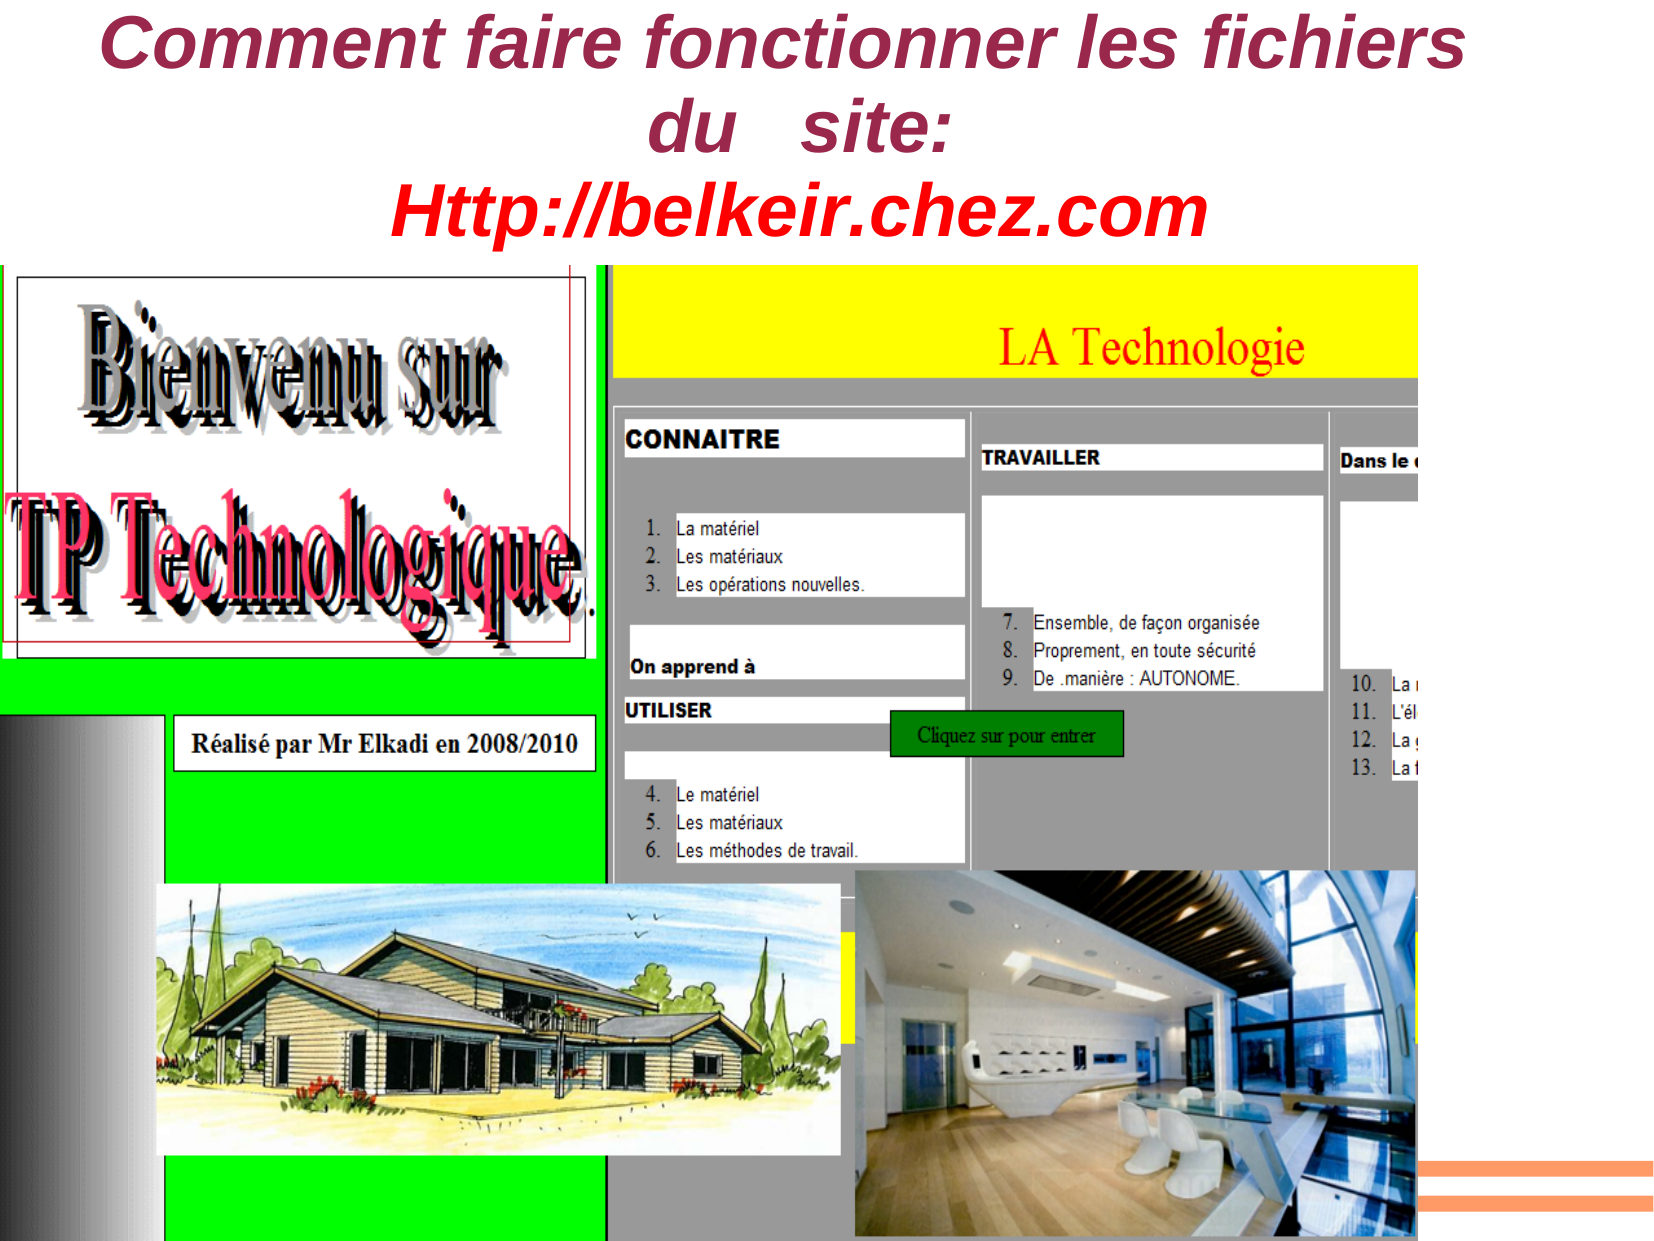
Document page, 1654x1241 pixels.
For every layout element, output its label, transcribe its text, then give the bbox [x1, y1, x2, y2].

title Comment faire fonctionner les fichiers du site: Http://belkeir.chez.com [60, 0, 1506, 266]
picture [0, 265, 1418, 1241]
